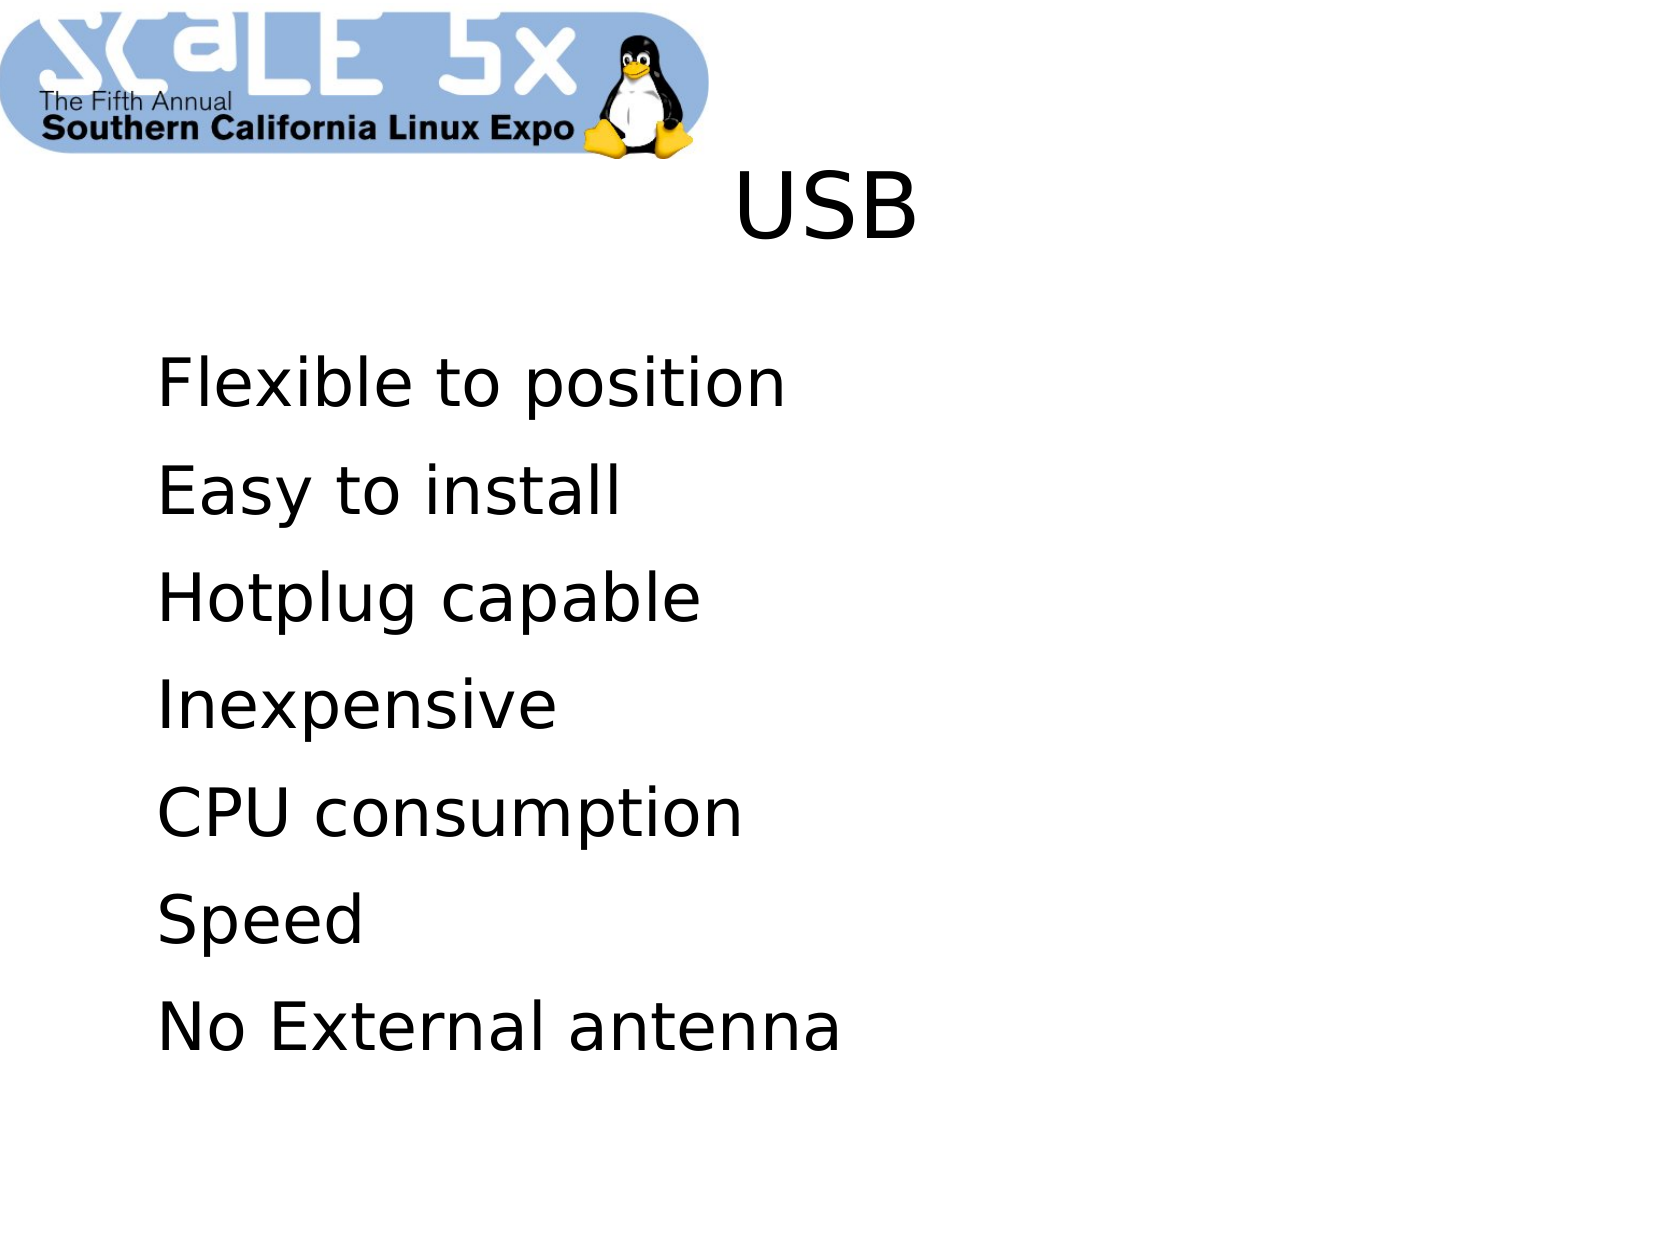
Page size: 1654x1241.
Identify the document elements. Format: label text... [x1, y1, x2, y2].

list Flexible to position Easy to install Hotplug capable Inexpensive CPU consumption Speed No External antenna [121, 344, 1533, 1127]
picture [0, 3, 709, 159]
title USB [121, 102, 1533, 311]
